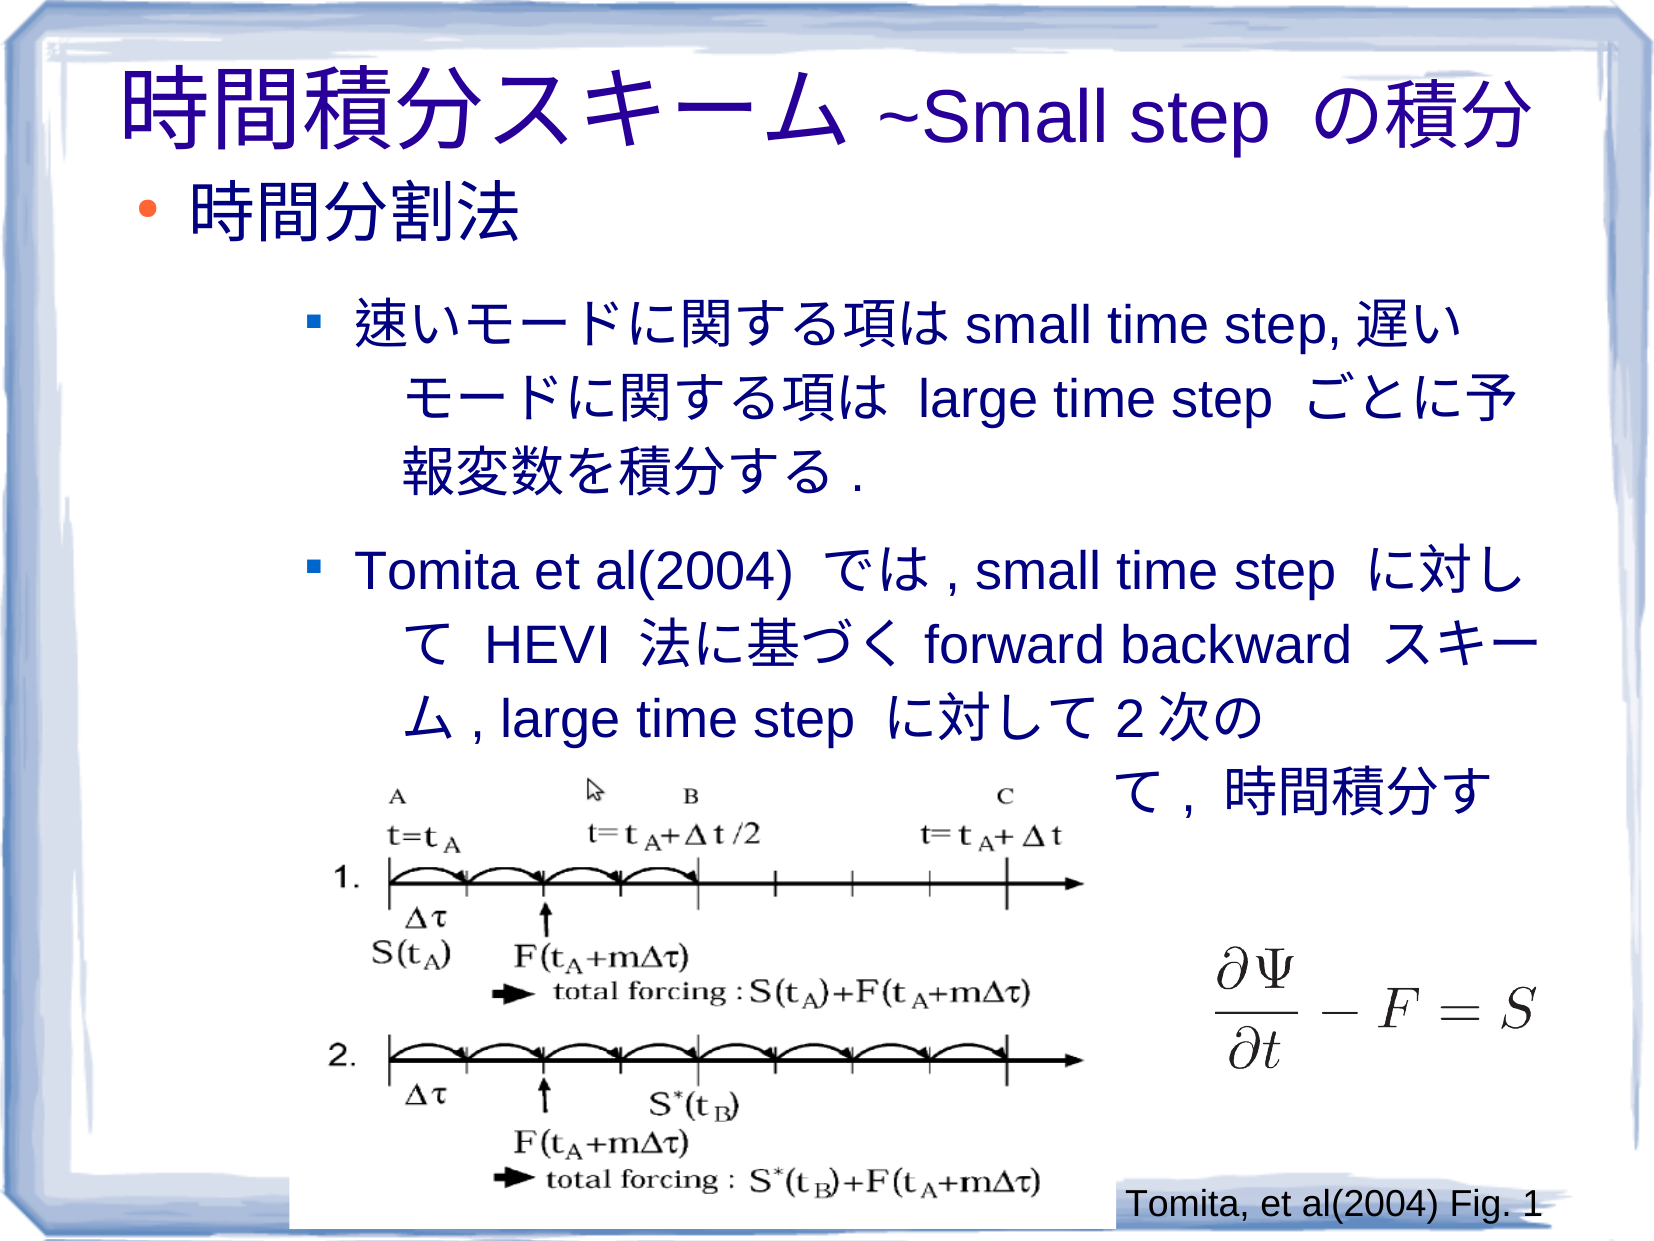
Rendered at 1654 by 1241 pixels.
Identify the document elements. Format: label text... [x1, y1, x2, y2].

picture [0, 0, 1654, 1241]
text_box Tomita, et al(2004) Fig. 1 [1110, 1175, 1559, 1233]
title 時間積分スキーム~Small step の積分 [82, 37, 1571, 178]
list 時間分割法 速いモードに関する項はsmall time step,遅いモードに関する項は large time step ごとに予報変数を積分する. Tomita et al(2004) では, small time step に対して HEVI 法に基づくforward backward スキーム, large time step に対して2次の Runge=Kuttaスキームを用いて, 時間積分する. [118, 165, 1571, 833]
